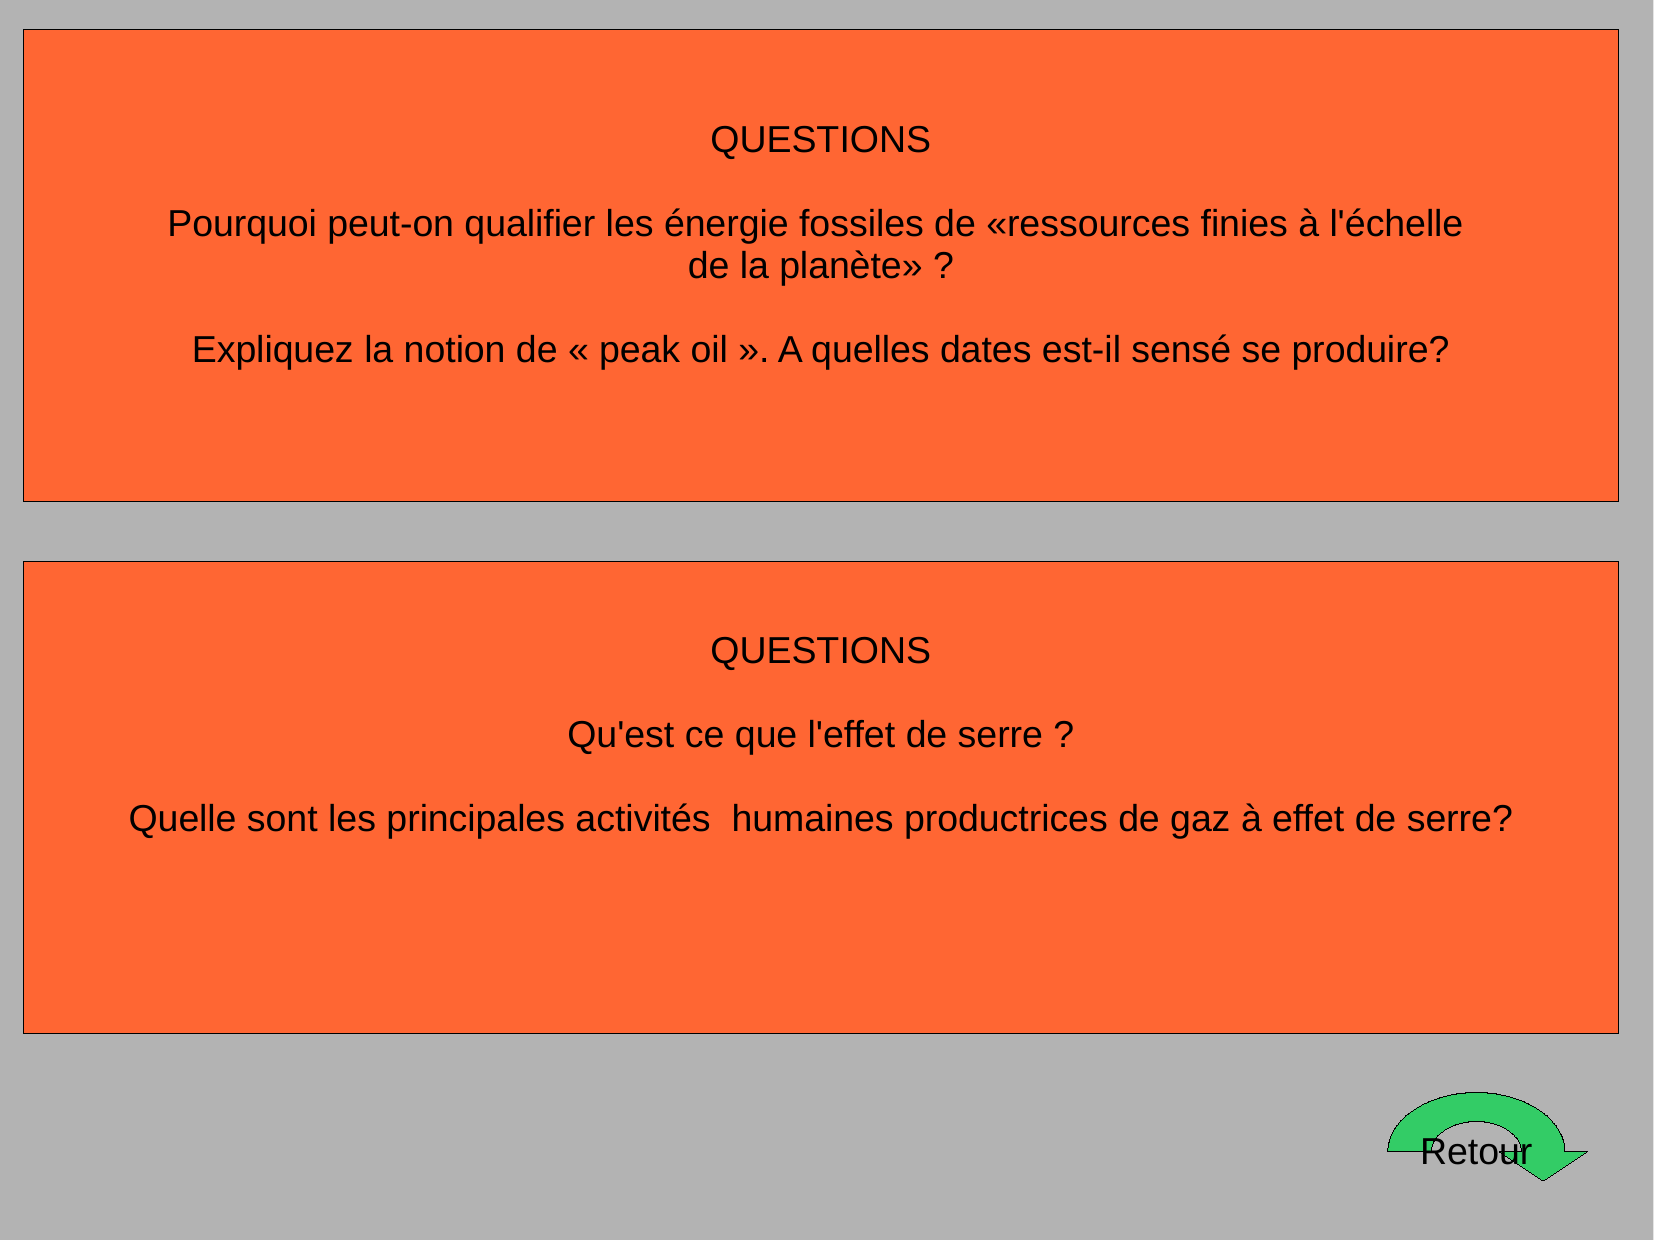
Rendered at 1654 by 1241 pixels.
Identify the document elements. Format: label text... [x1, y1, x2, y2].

text_box QUESTIONS Qu'est ce que l'effet de serre ? Quelle sont les principales activités humaines productrices de gaz à effet de serre? [23, 561, 1619, 1034]
text_box Retour [1387, 1092, 1588, 1181]
text_box QUESTIONS Pourquoi peut-on qualifier les énergie fossiles de «ressources finies à l'échelle de la planète» ? Expliquez la notion de « peak oil ». A quelles dates est-il sensé se produire? [23, 29, 1619, 502]
